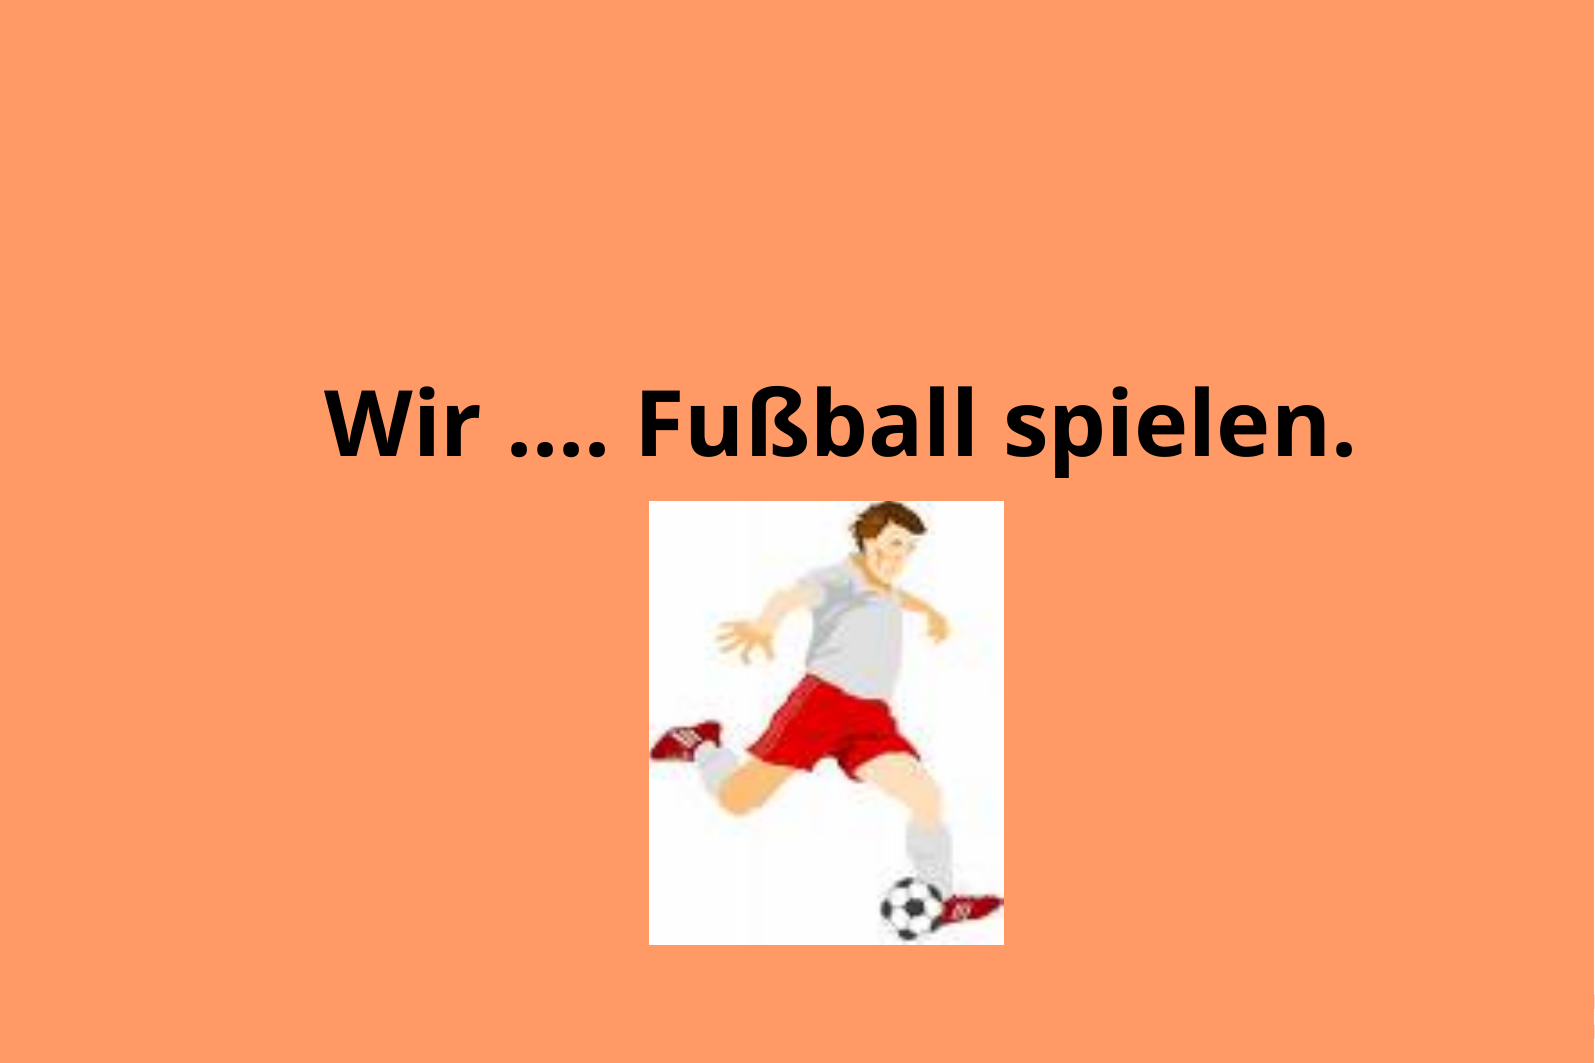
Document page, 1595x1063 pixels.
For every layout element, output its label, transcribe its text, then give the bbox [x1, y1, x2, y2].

subtitle Wir .... Fußball spielen. [147, 0, 1536, 842]
picture [649, 501, 1004, 945]
